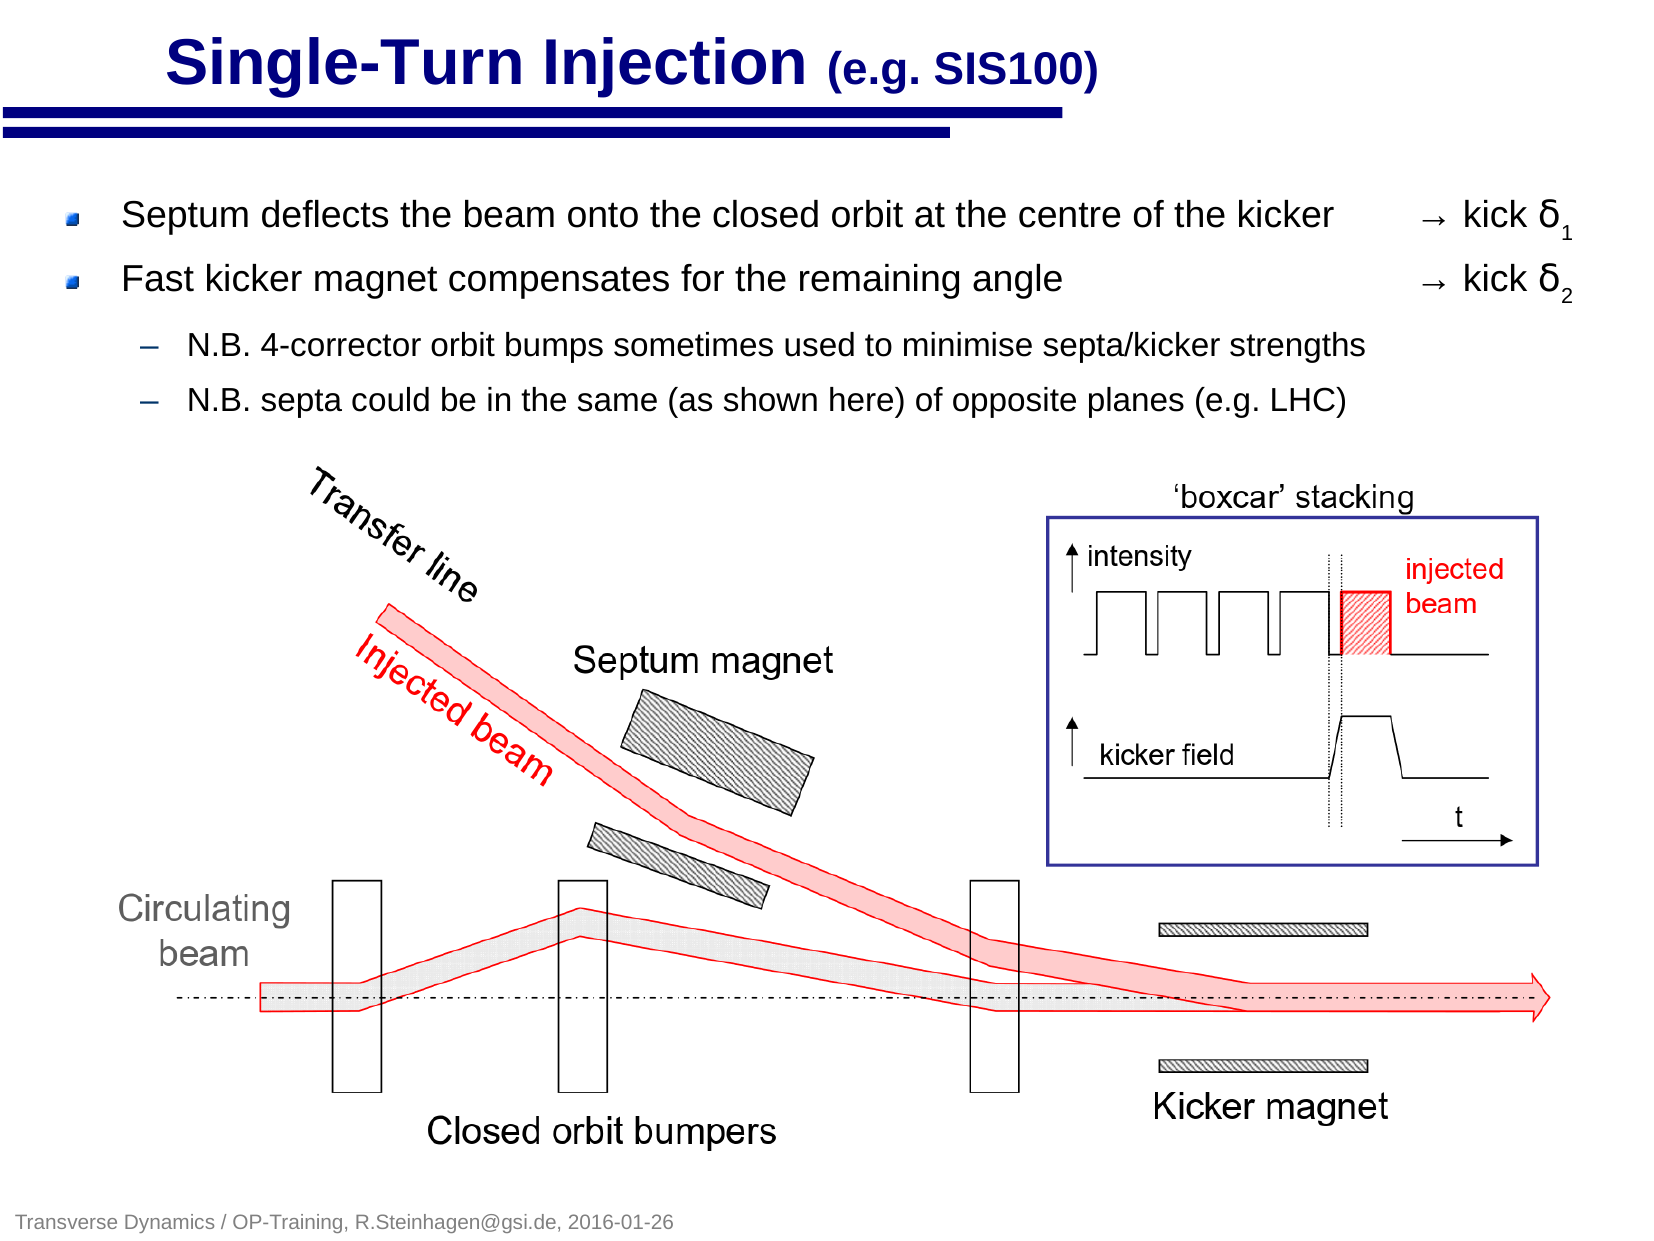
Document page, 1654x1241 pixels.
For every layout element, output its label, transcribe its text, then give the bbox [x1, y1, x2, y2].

picture [105, 460, 1561, 1158]
title Single-Turn Injection (e.g. SIS100) [165, 0, 1111, 135]
list Septum deflects the beam onto the closed orbit at the centre of the kicker → kick δ1 Fast kicker magnet compensates for the remaining angle → kick δ2 N.B. 4-corrector orbit bumps sometimes used to minimise septa/kicker strengths N.B. septa could be in the same (as shown here) of opposite planes (e.g. LHC) [65, 192, 1628, 1205]
